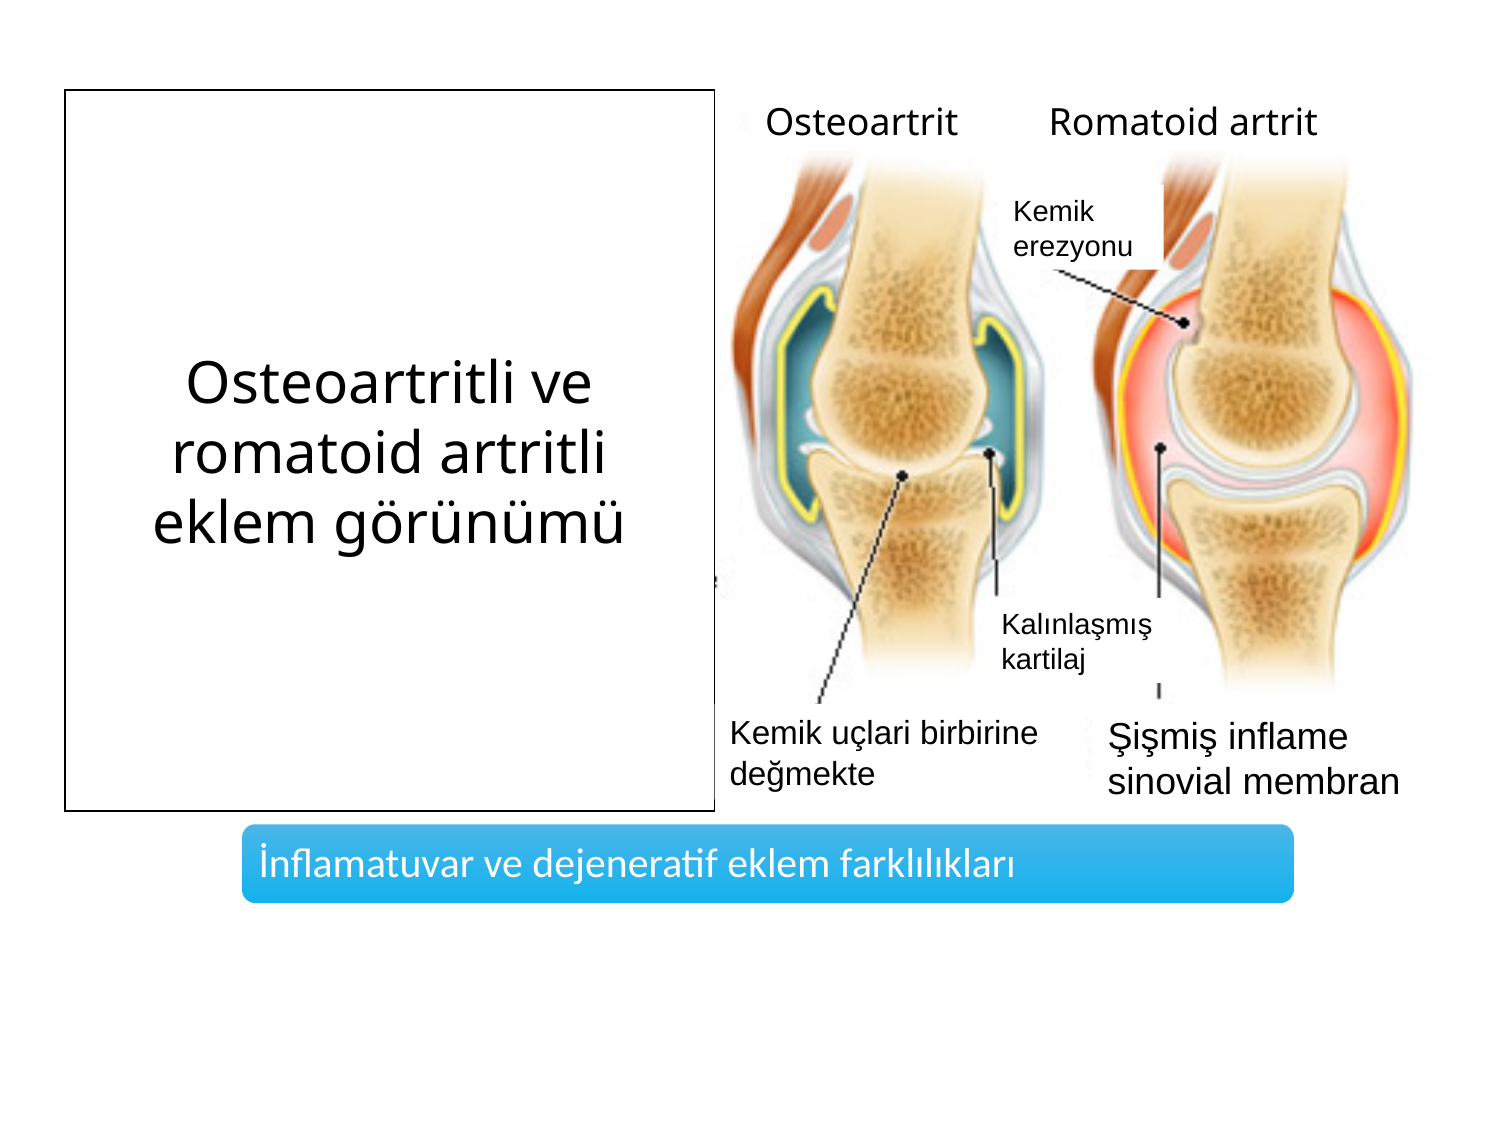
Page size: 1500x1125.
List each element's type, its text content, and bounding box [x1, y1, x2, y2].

picture [88, 90, 1437, 953]
text_box Kemik erezyonu [998, 184, 1164, 270]
text_box Kemik uçlari birbirine değmekte [714, 704, 1070, 800]
text_box İnflamatuvar ve dejeneratif eklem farklılıkları [242, 824, 1294, 904]
text_box Romatoid artrit [1033, 90, 1447, 151]
text_box Osteoartrit [750, 90, 1022, 151]
text_box Kalınlaşmış kartilaj [986, 597, 1176, 683]
text_box Şişmiş inflame sinovial membran [1092, 704, 1459, 810]
text_box Osteoartritli ve romatoid artritli eklem görünümü [65, 90, 715, 811]
